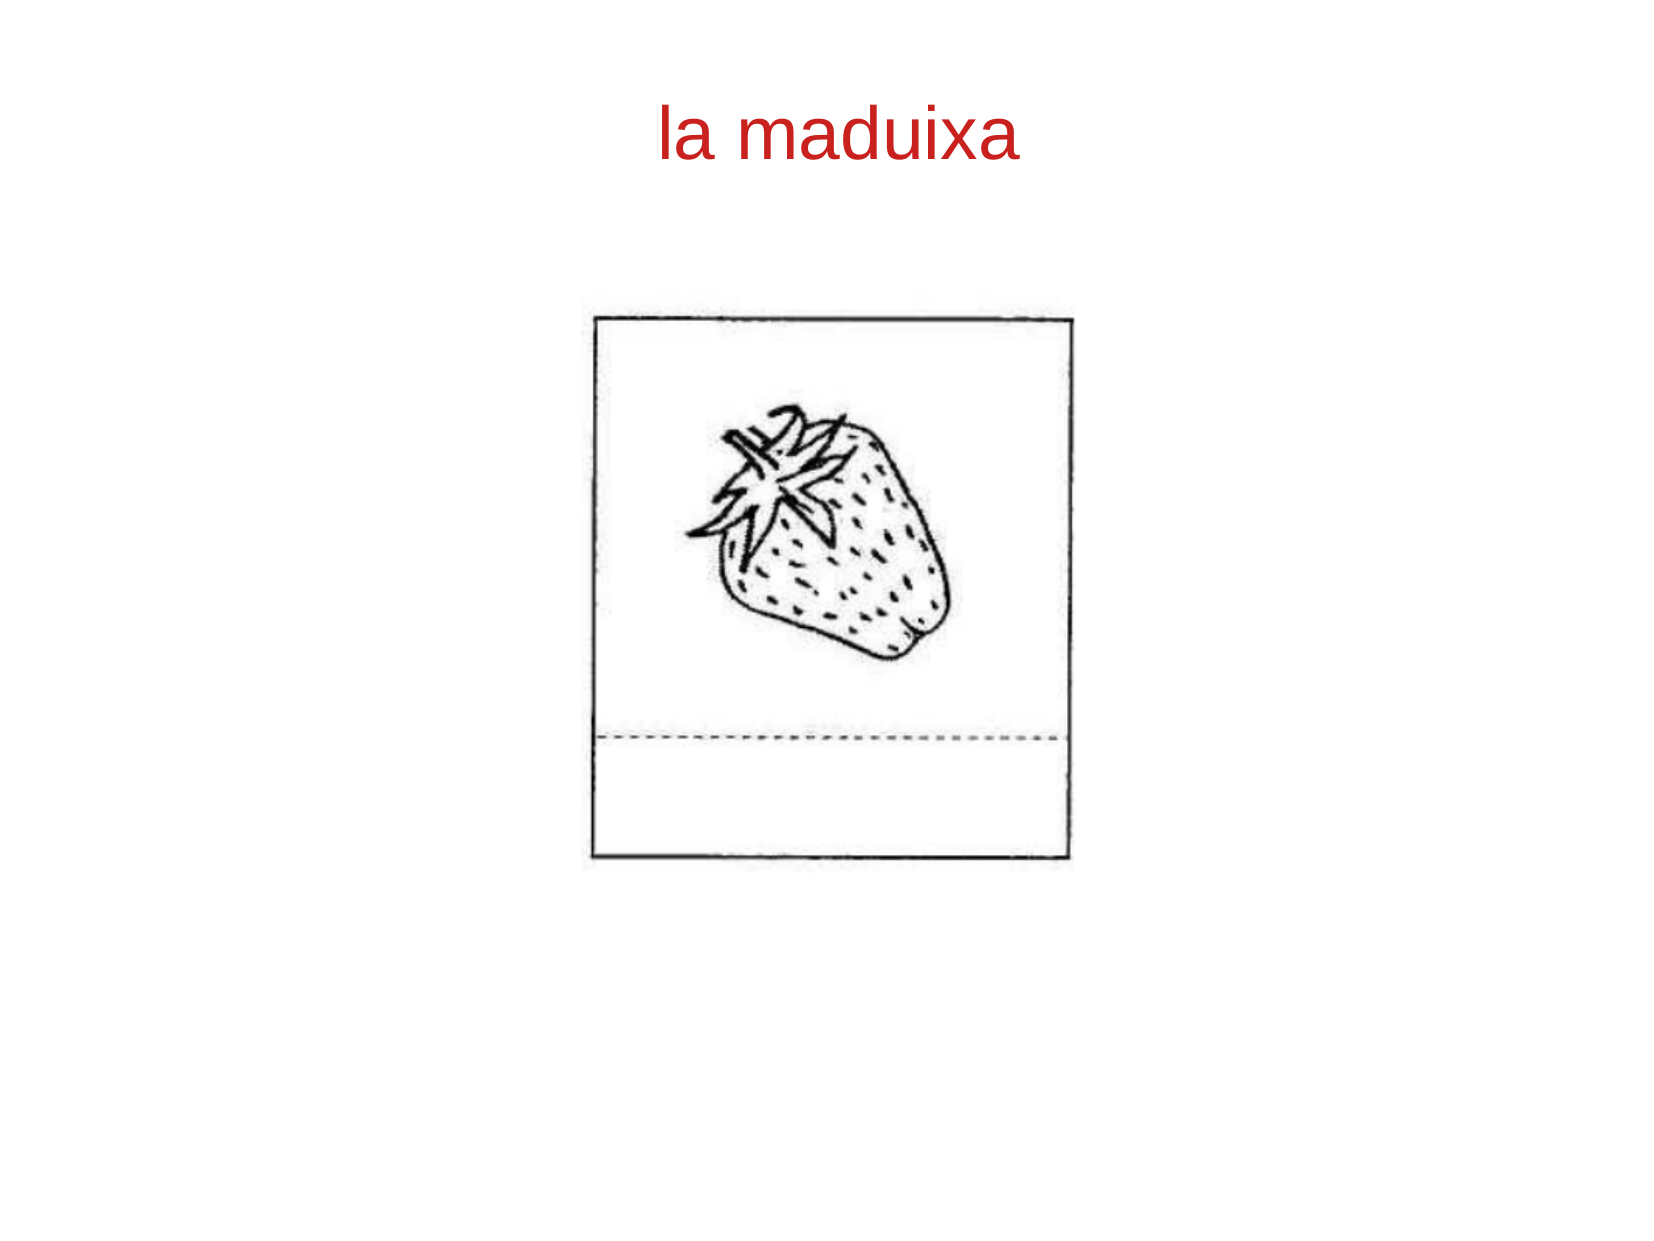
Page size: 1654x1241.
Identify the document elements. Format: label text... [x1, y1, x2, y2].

text_box la maduixa [389, 58, 1288, 201]
picture [581, 291, 1094, 873]
